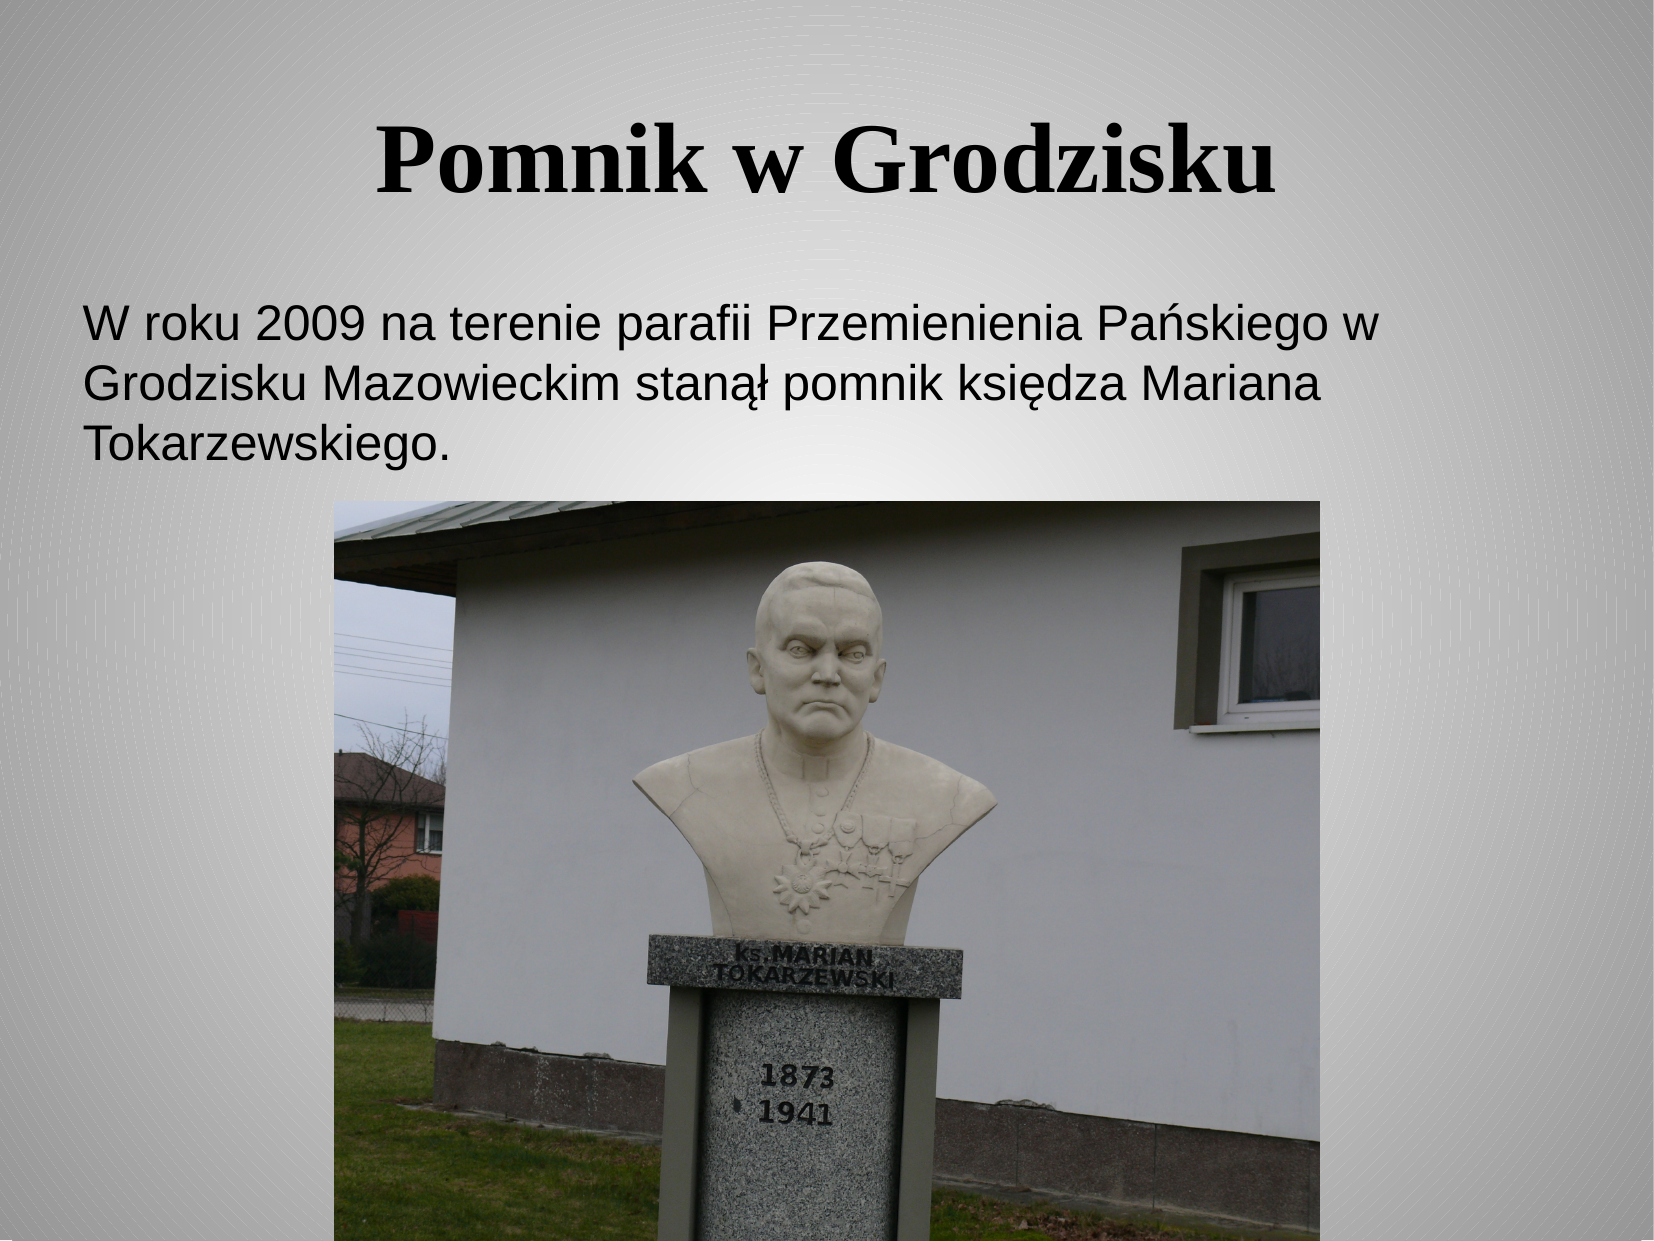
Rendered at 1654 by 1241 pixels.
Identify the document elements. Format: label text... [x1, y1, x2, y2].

picture [334, 501, 1320, 1241]
title Pomnik w Grodzisku [82, 49, 1571, 257]
list W roku 2009 na terenie parafii Przemienienia Pańskiego w Grodzisku Mazowieckim stanął pomnik księdza Mariana Tokarzewskiego. [82, 290, 1571, 1109]
